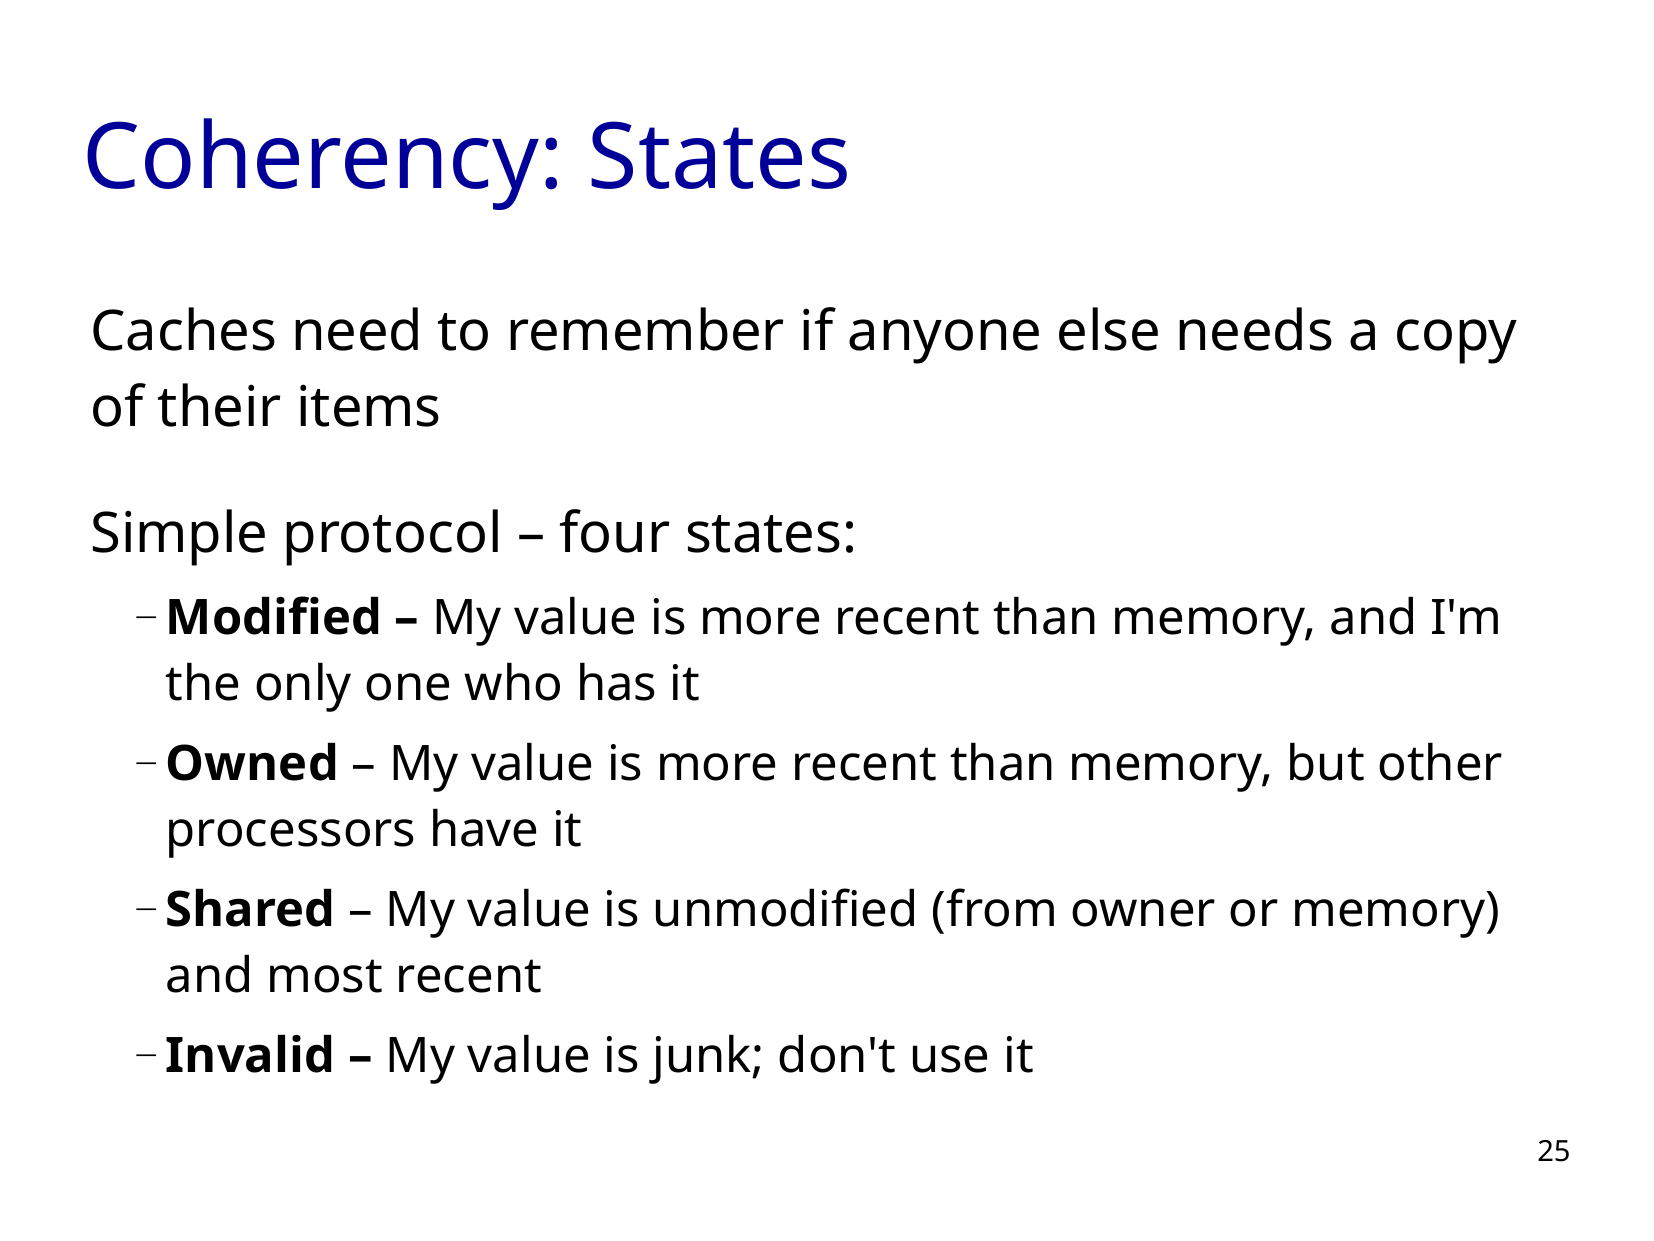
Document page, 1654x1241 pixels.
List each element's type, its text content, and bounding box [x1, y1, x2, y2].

list Caches need to remember if anyone else needs a copy of their items Simple protocol – four states: Modified – My value is more recent than memory, and I'm the only one who has it Owned – My value is more recent than memory, but other processors have it Shared – My value is unmodified (from owner or memory) and most recent Invalid – My value is junk; don't use it [60, 290, 1571, 1096]
title Coherency: States [82, 49, 1571, 257]
